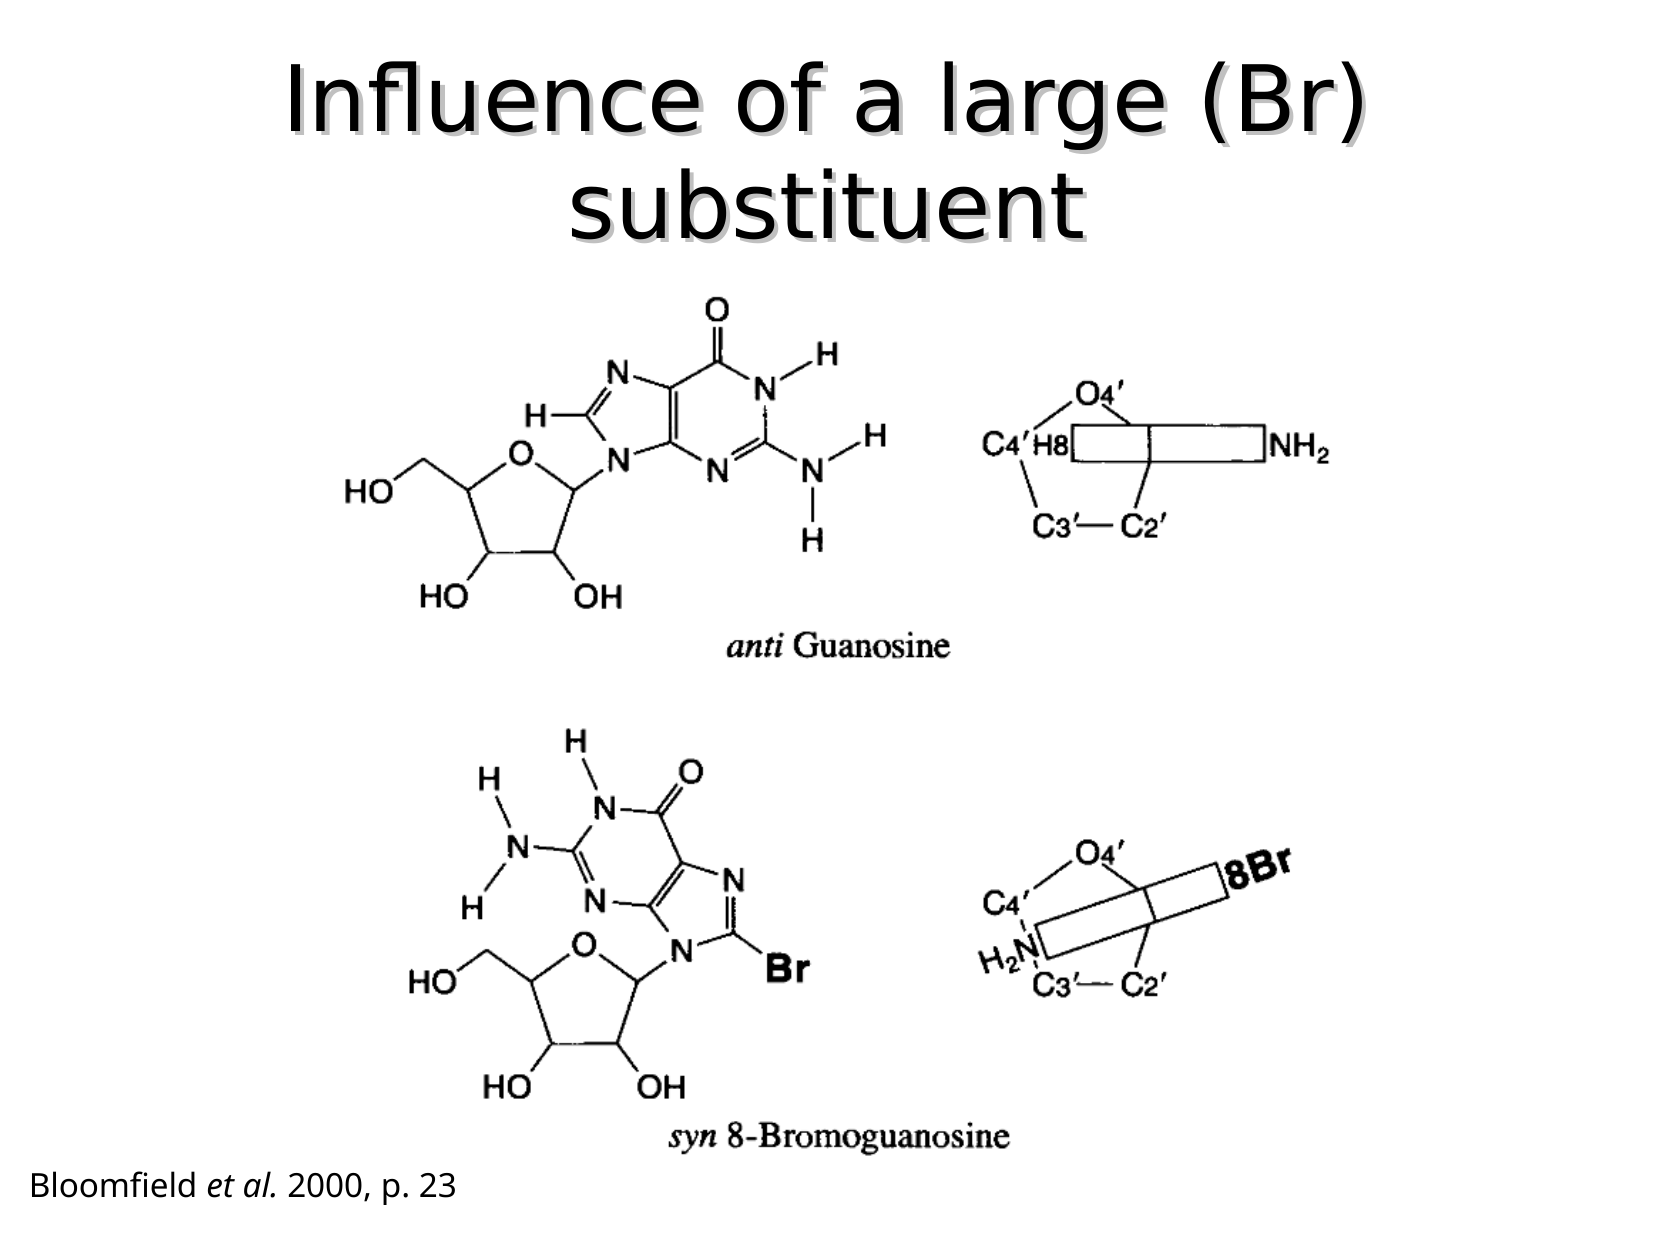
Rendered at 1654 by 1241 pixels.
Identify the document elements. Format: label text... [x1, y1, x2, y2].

picture [330, 283, 1347, 1170]
title Influence of a large (Br) substituent [82, 45, 1571, 261]
text_box Bloomfield et al. 2000, p. 23 [14, 1154, 502, 1211]
